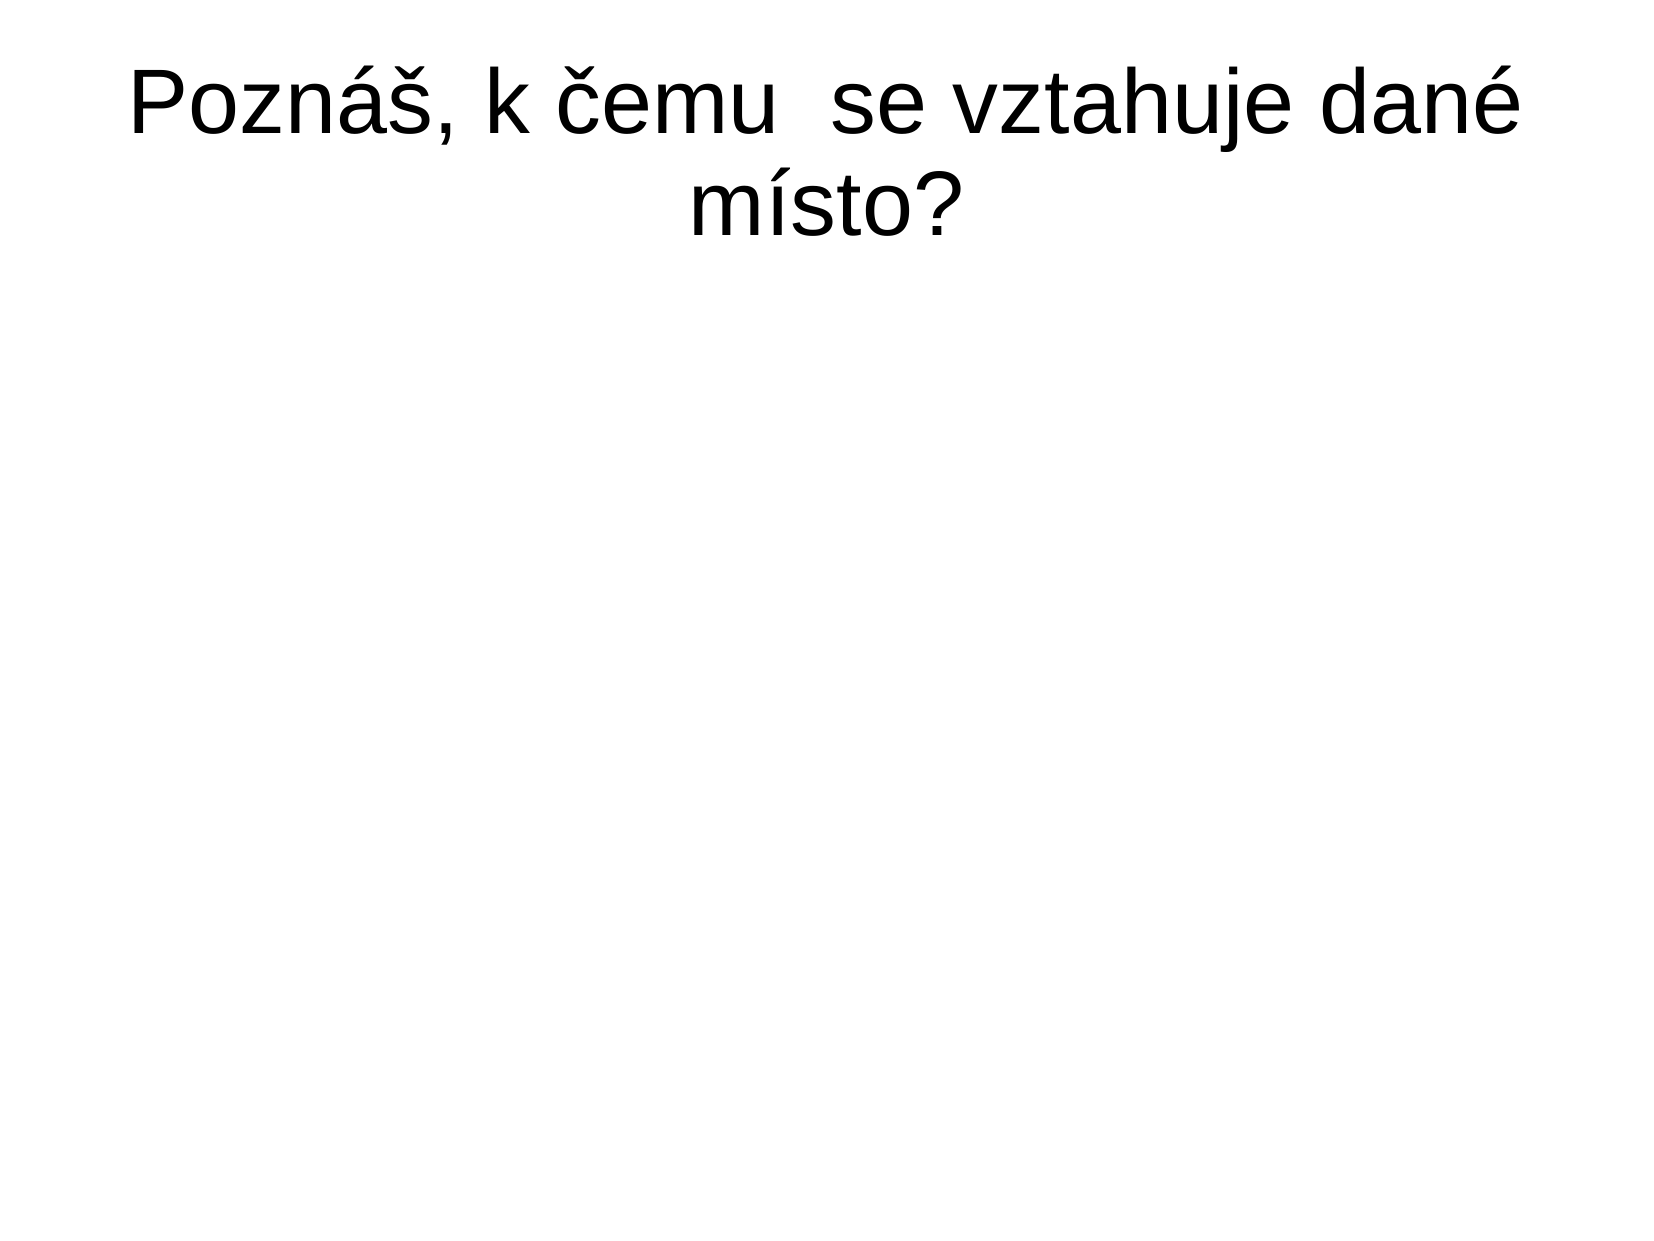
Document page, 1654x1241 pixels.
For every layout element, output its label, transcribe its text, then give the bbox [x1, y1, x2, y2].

title Poznáš, k čemu se vztahuje dané místo? [82, 49, 1571, 257]
